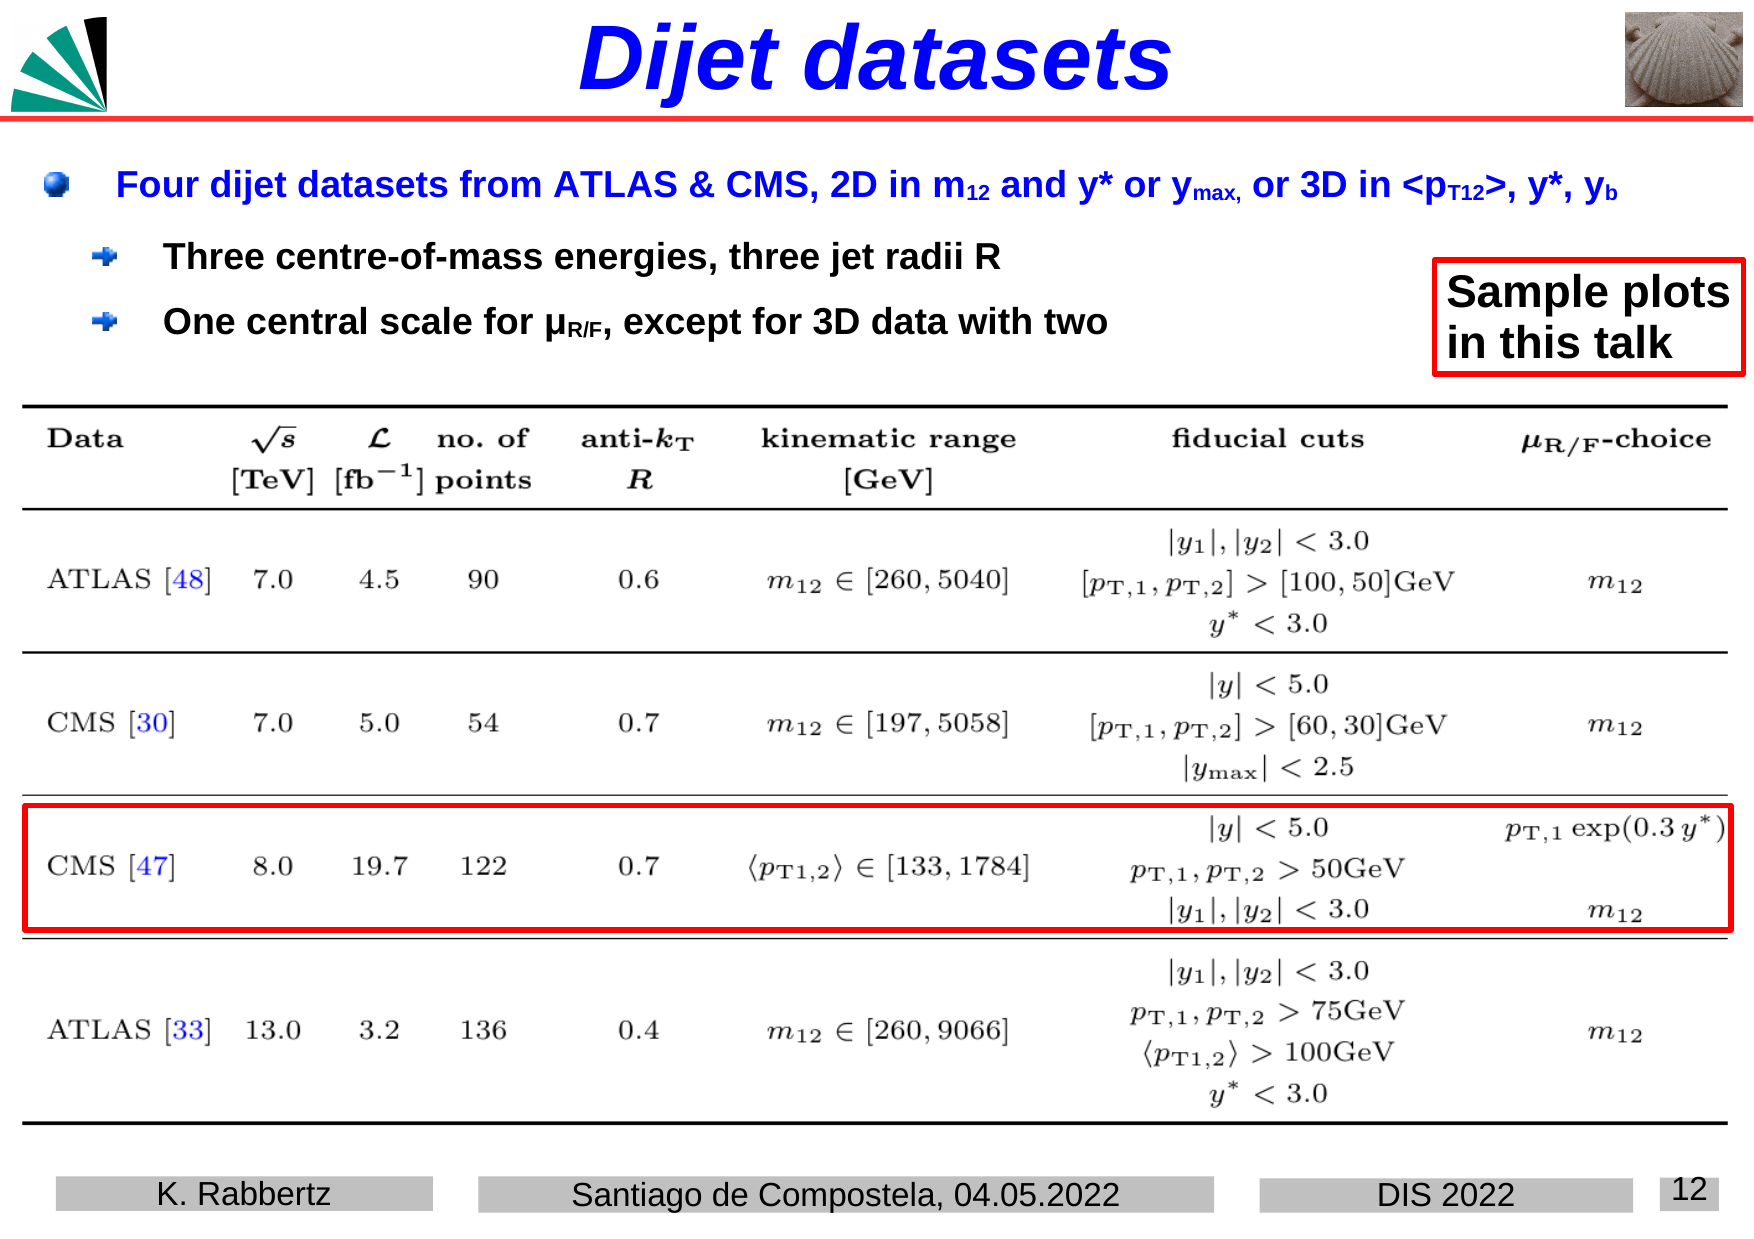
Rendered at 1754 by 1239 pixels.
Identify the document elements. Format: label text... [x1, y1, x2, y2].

text_box Sample plots in this talk [1434, 260, 1744, 375]
picture [0, 389, 1754, 1147]
picture [11, 17, 107, 113]
title Dijet datasets [124, 0, 1630, 116]
list Four dijet datasets from ATLAS & CMS, 2D in m12 and y* or ymax, or 3D in <pT12>, y*, yb Three centre-of-mass energies, three jet radii R One central scale for μR/F, except for 3D data with two [33, 163, 1716, 343]
picture [1630, 12, 1743, 107]
